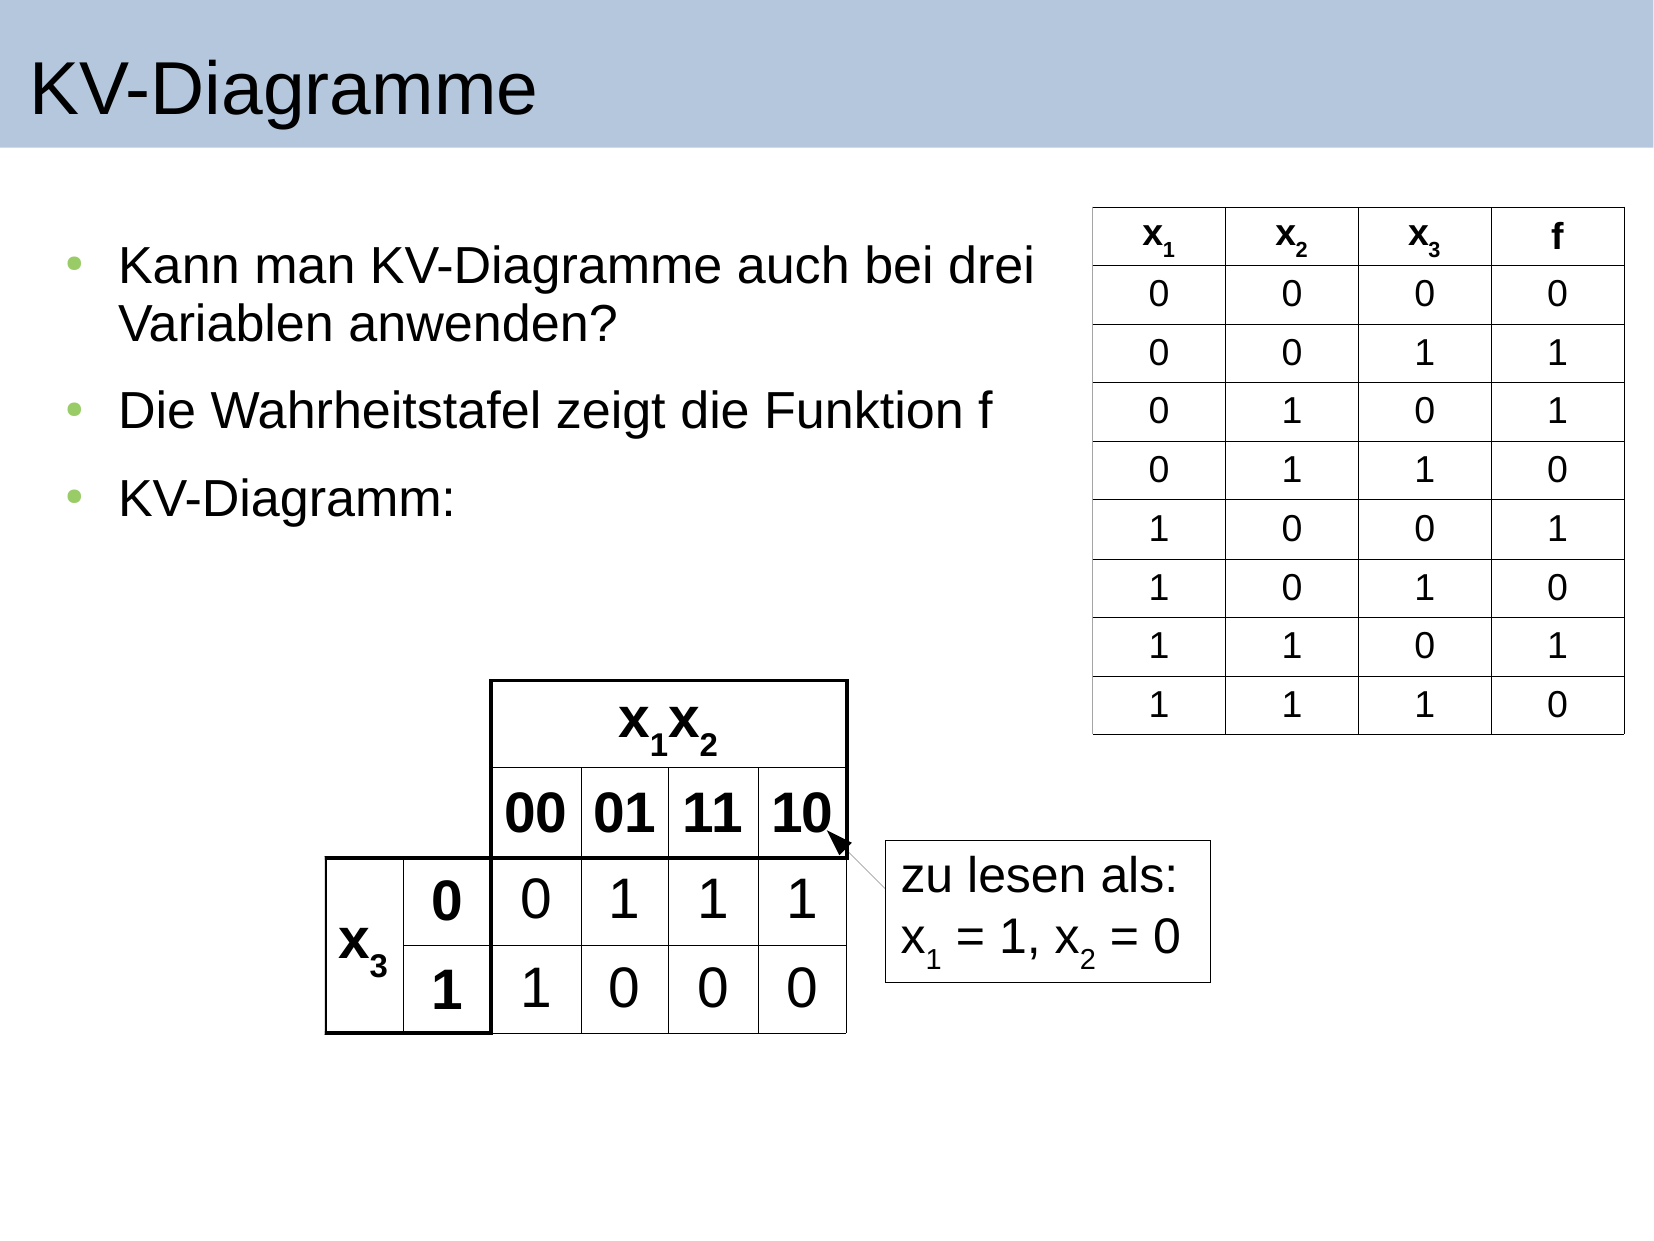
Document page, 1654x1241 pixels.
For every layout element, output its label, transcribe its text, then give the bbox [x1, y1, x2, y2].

title KV-Diagramme [29, 29, 1625, 148]
chart [1092, 206, 1626, 738]
chart [324, 679, 850, 1037]
text_box zu lesen als: x1 = 1, x2 = 0 [885, 840, 1211, 983]
list Kann man KV-Diagramme auch bei drei Variablen anwenden? Die Wahrheitstafel zeigt die Funktion f KV-Diagramm: [47, 236, 1092, 572]
